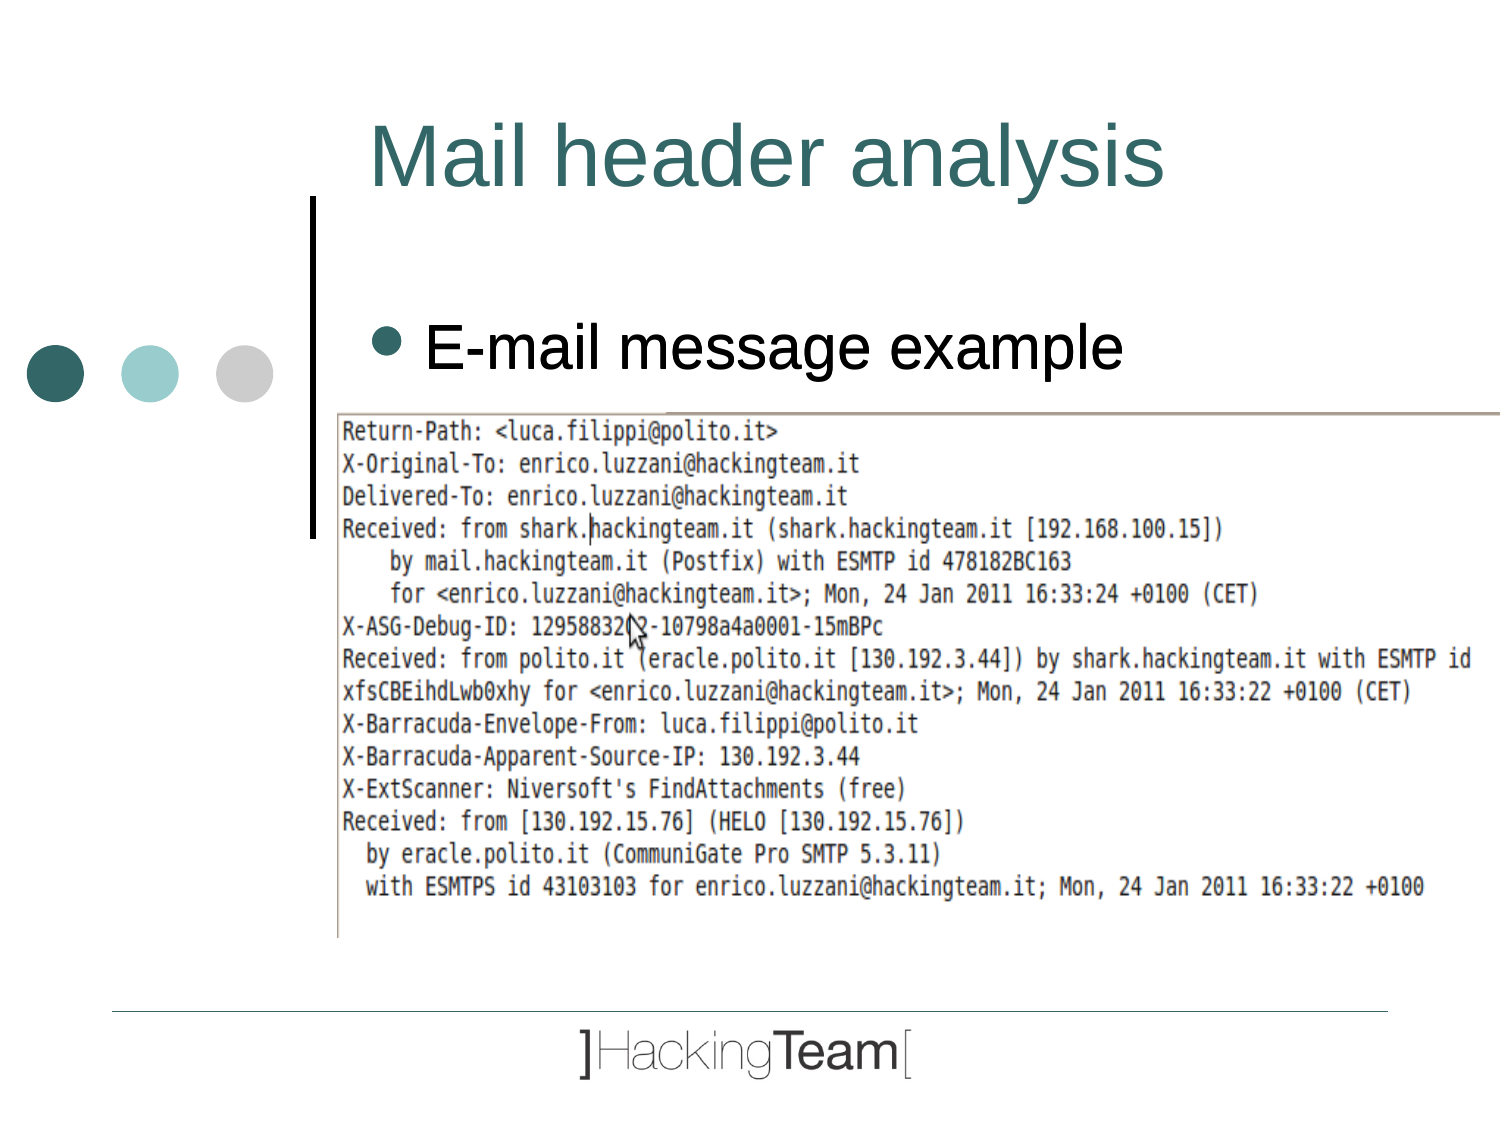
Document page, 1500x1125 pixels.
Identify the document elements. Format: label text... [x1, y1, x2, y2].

picture [574, 1041, 916, 1084]
list E-mail message example [249, 312, 1401, 1041]
title Mail header analysis [249, 38, 1401, 275]
picture [337, 412, 1500, 938]
